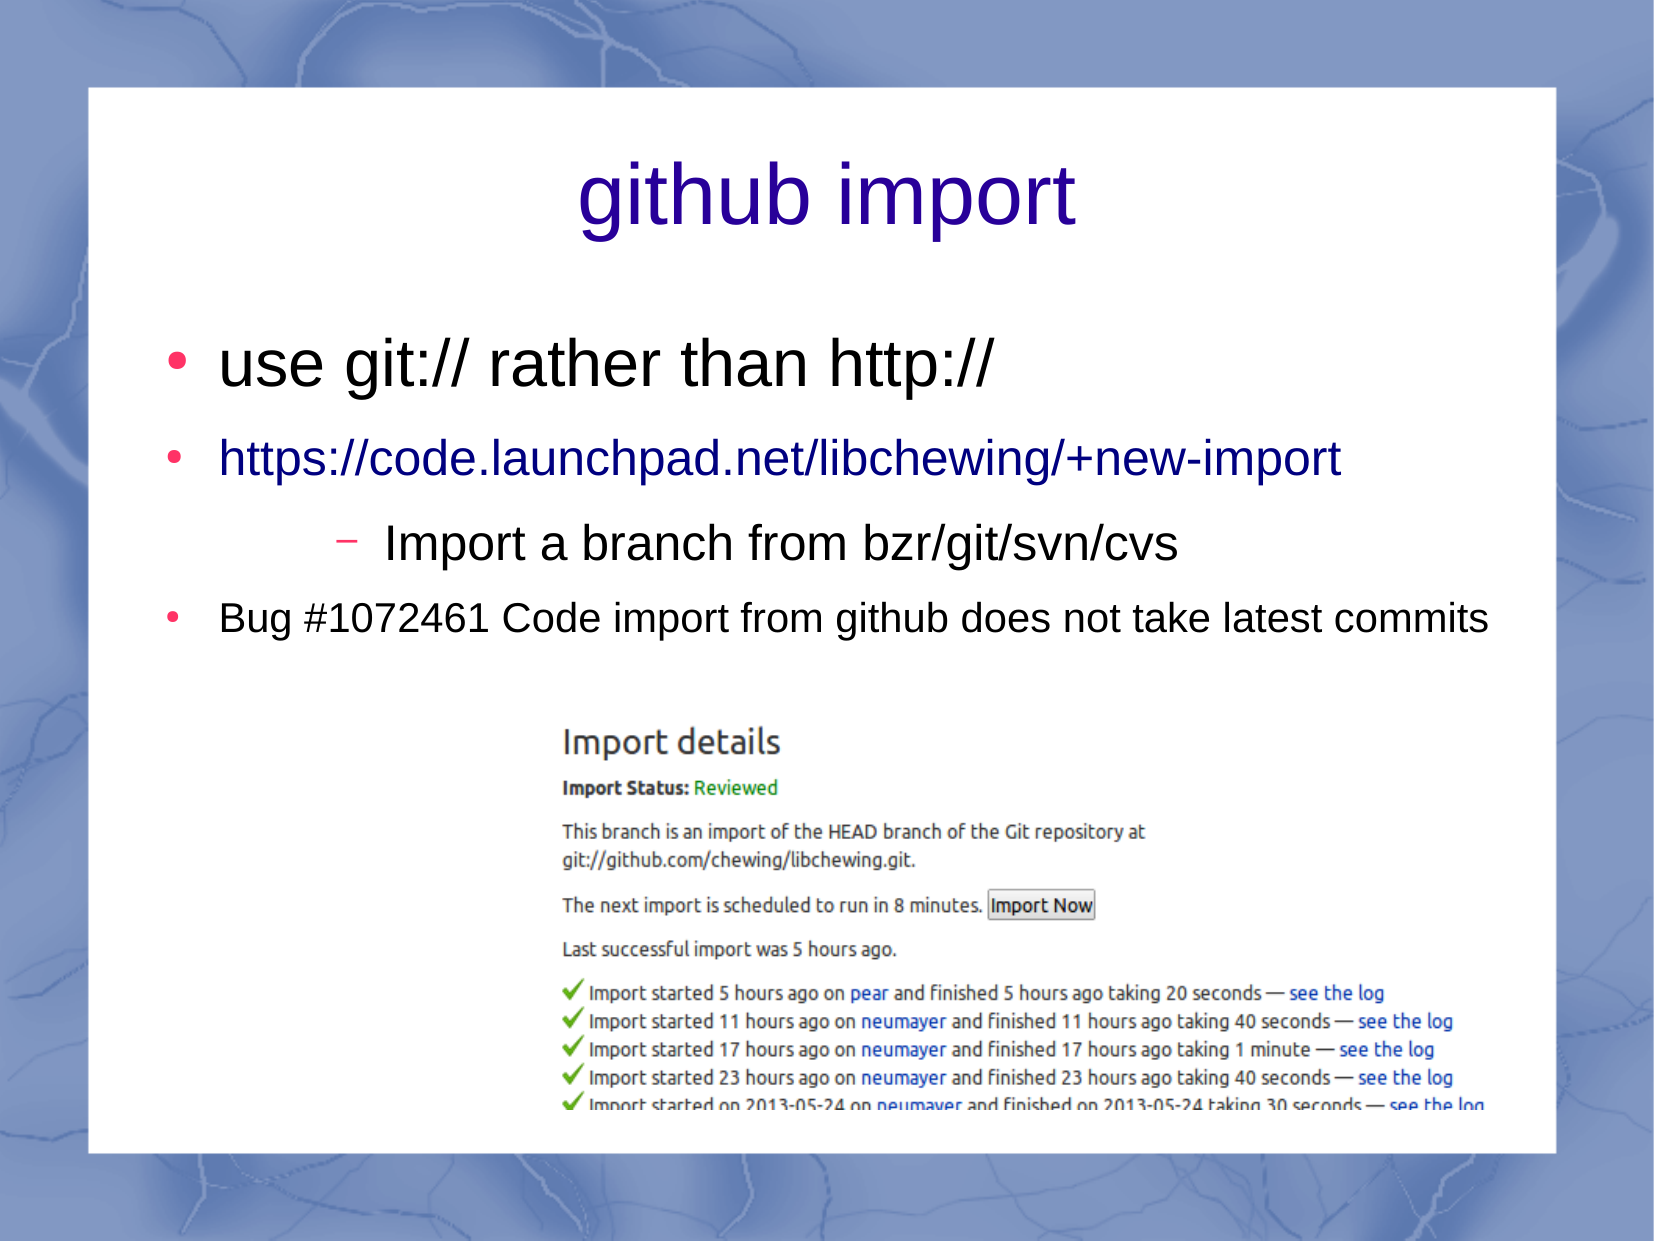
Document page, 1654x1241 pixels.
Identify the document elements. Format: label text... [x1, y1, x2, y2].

list use git:// rather than http:// https://code.launchpad.net/libchewing/+new-import Import a branch from bzr/git/svn/cvs Bug #1072461 Code import from github does not take latest commits [147, 325, 1506, 1045]
picture [0, 0, 1654, 1241]
title github import [118, 90, 1536, 298]
